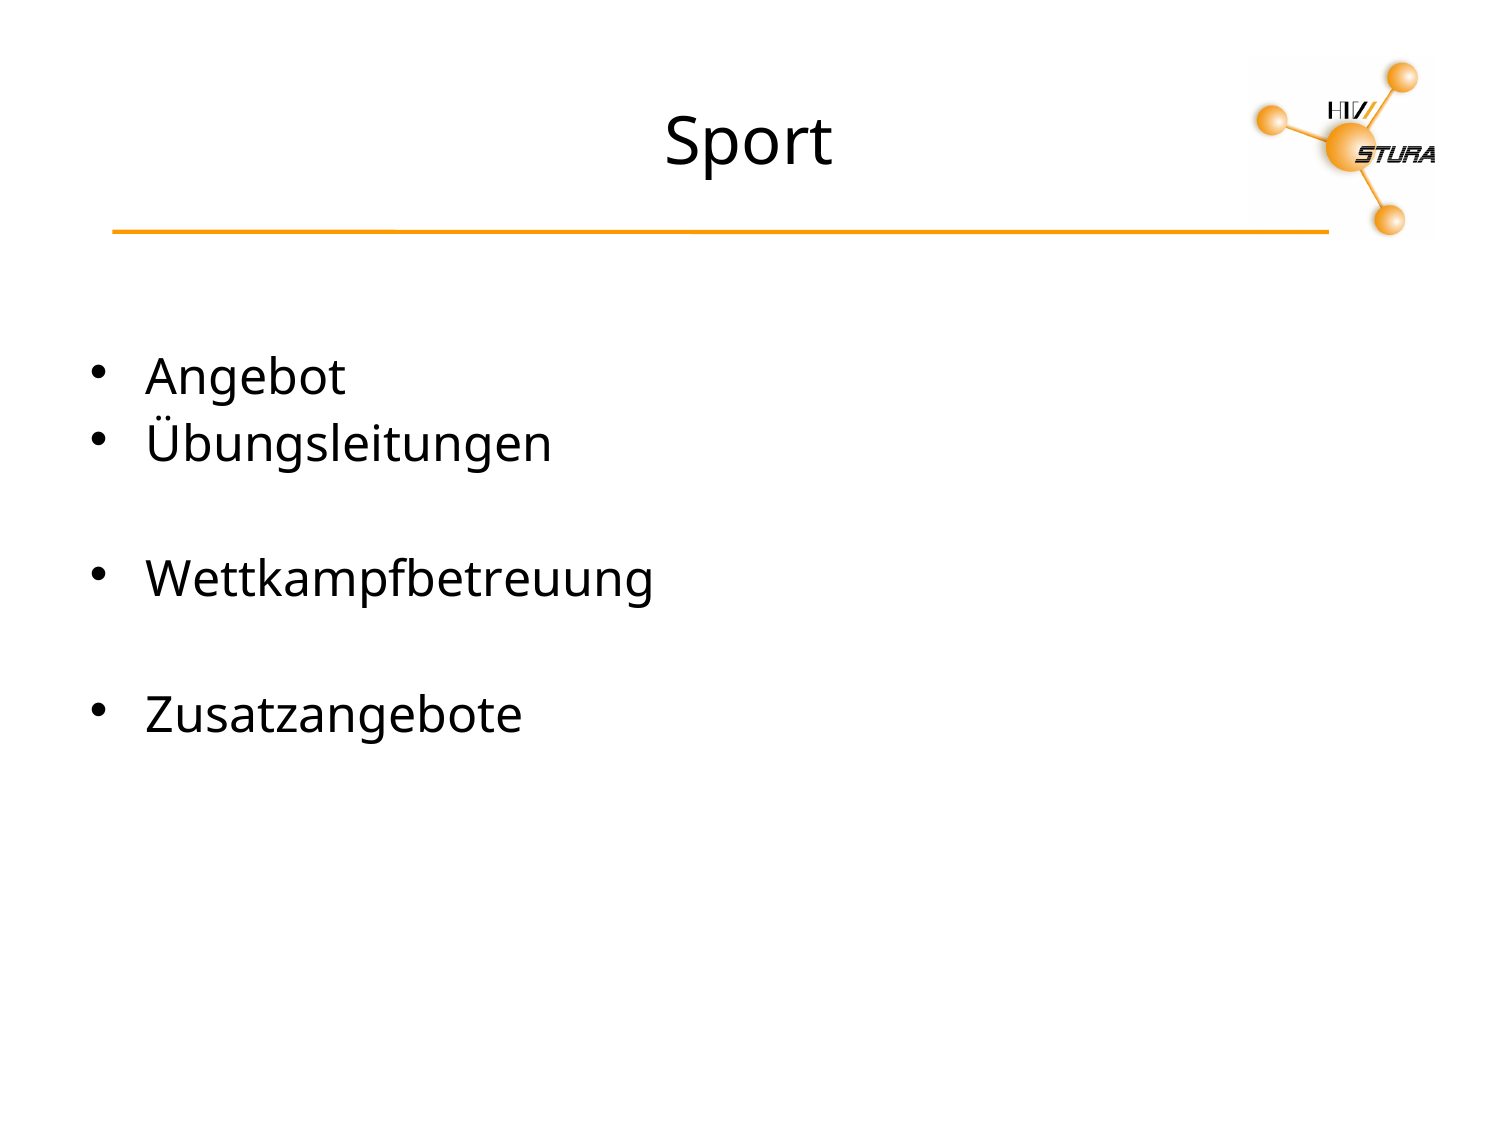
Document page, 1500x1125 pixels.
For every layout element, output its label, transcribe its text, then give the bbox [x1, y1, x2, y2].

title Sport [74, 45, 1424, 233]
picture [1246, 54, 1435, 242]
list Angebot Übungsleitungen Wettkampfbetreuung Zusatzangebote [75, 262, 1426, 1063]
